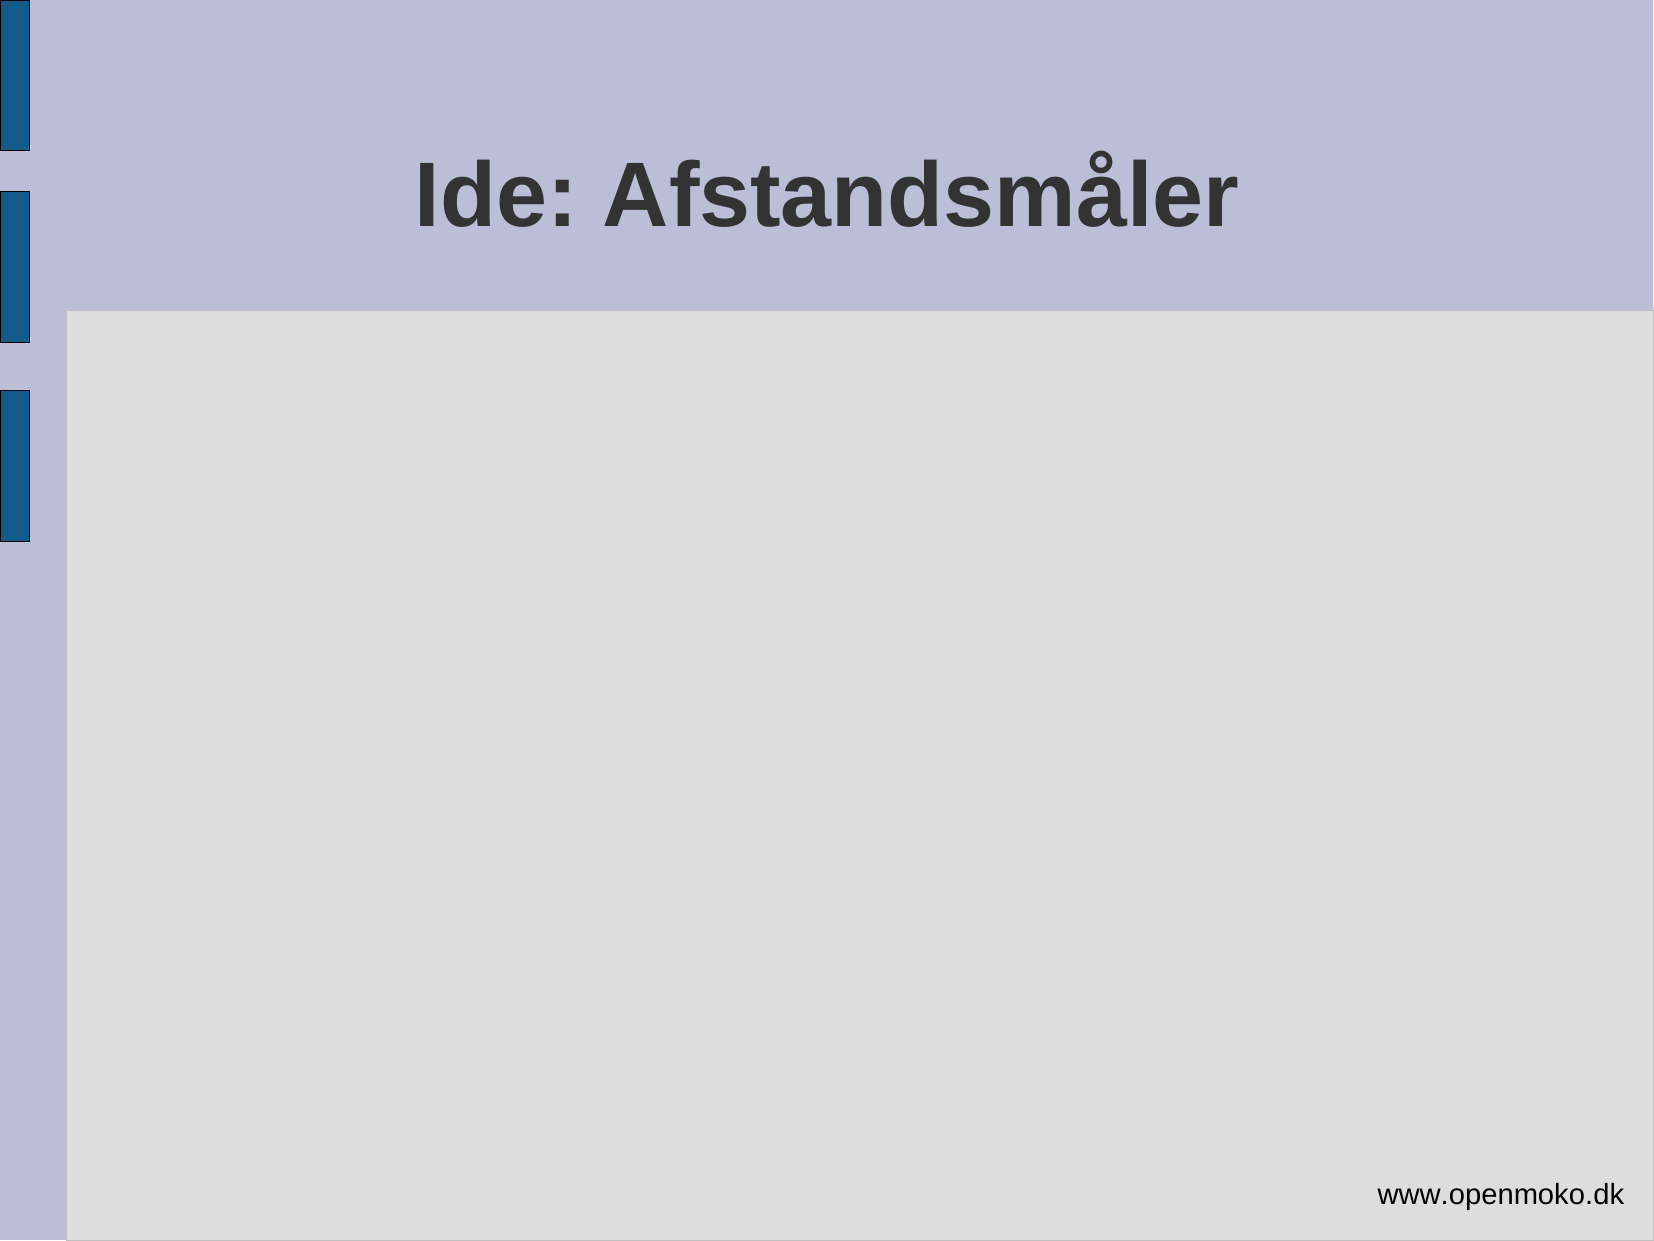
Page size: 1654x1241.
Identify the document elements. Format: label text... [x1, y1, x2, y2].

title Ide: Afstandsmåler [121, 91, 1534, 299]
